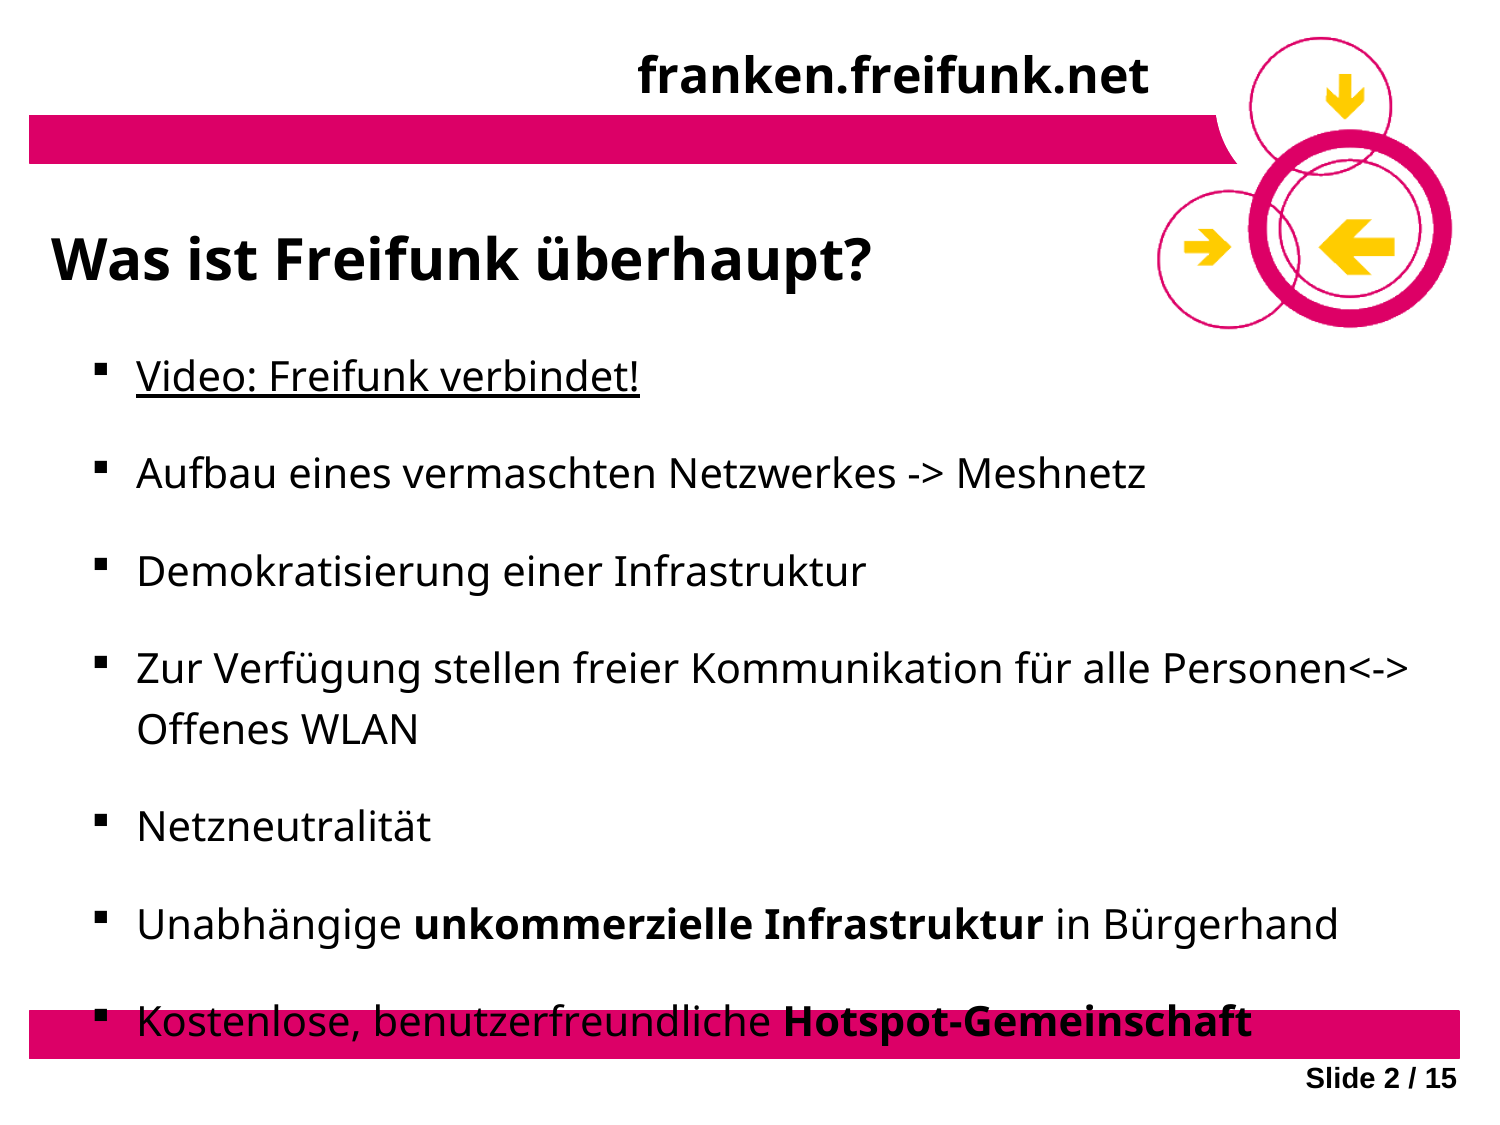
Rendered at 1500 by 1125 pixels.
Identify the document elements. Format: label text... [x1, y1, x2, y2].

picture [1150, 32, 1461, 332]
text_box Video: Freifunk verbindet! Aufbau eines vermaschten Netzwerkes -> Meshnetz Demokratisierung einer Infrastruktur Zur Verfügung stellen freier Kommunikation für alle Personen<-> Offenes WLAN Netzneutralität Unabhängige unkommerzielle Infrastruktur in Bürgerhand Kostenlose, benutzerfreundliche Hotspot-Gemeinschaft [61, 342, 1465, 1029]
text_box Was ist Freifunk überhaupt? [51, 212, 1123, 292]
